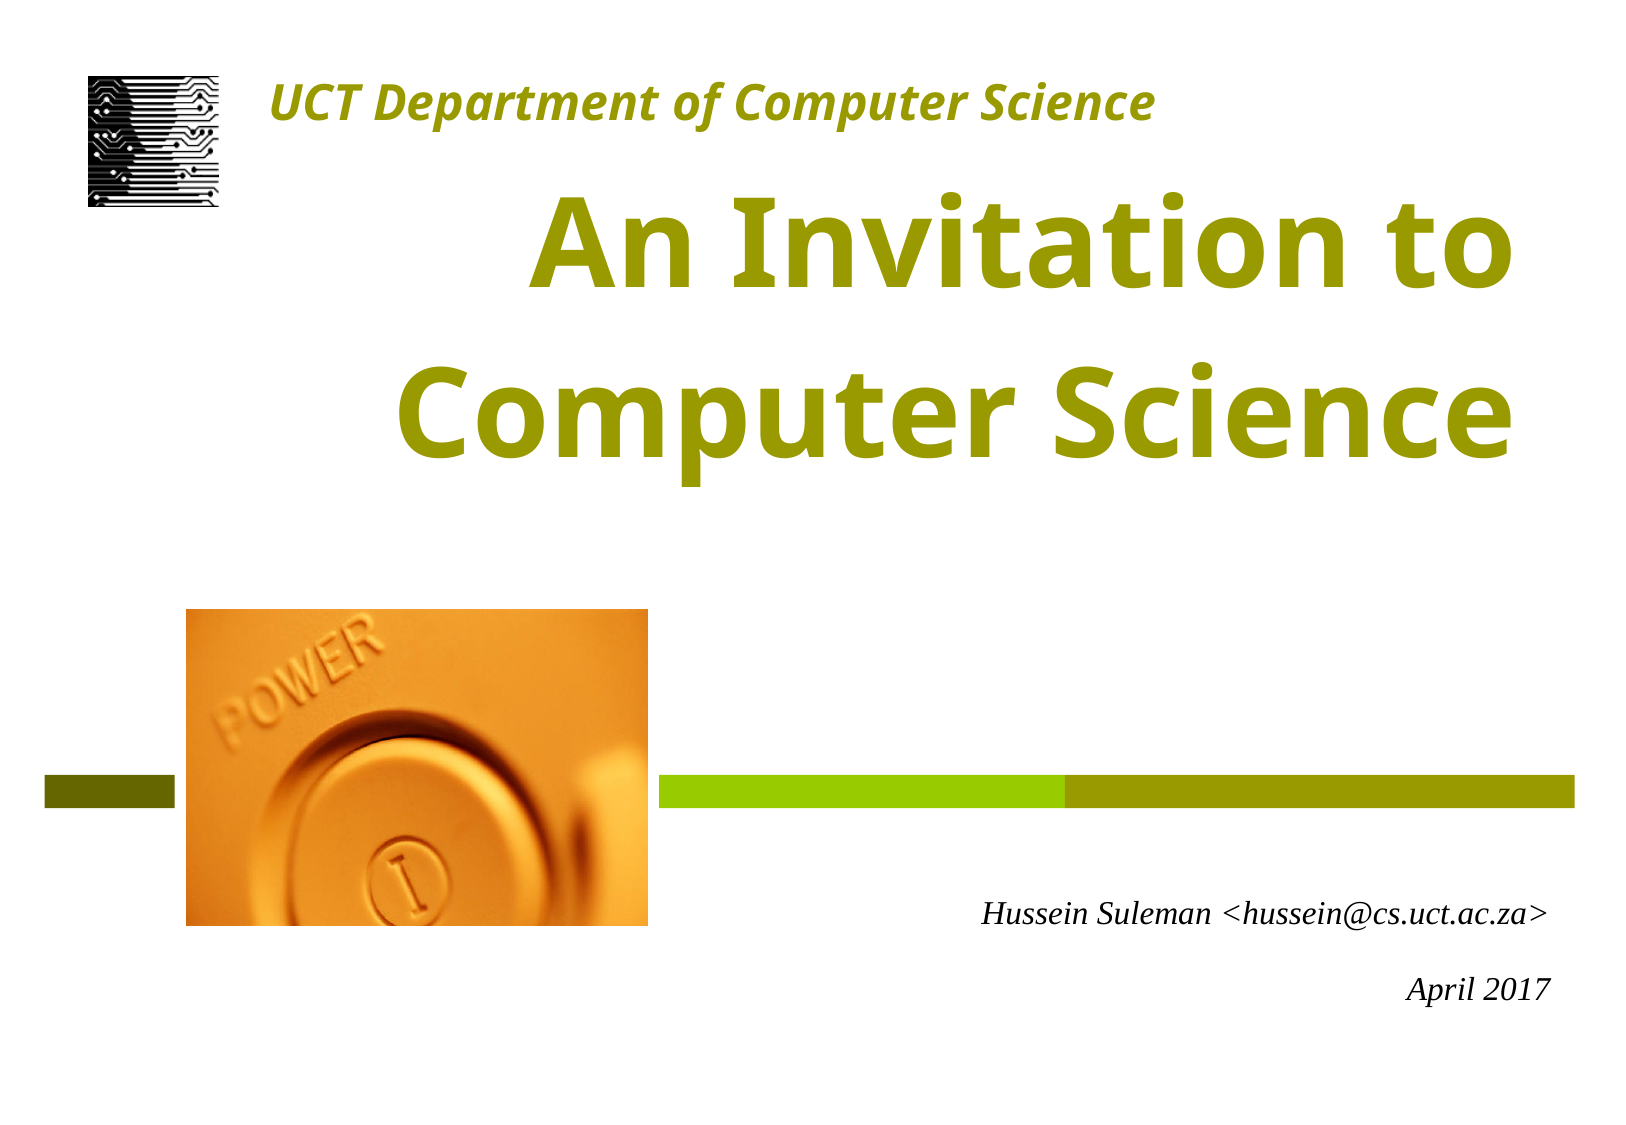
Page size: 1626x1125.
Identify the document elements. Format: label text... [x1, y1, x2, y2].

picture [186, 609, 648, 926]
text_box UCT Department of Computer Science [253, 88, 1329, 134]
subtitle Hussein Suleman <hussein@cs.uct.ac.za> April 2017 [741, 893, 1566, 1049]
text_box [174, 597, 659, 941]
title An Invitation to Computer Science [206, 206, 1533, 502]
picture [88, 76, 219, 207]
